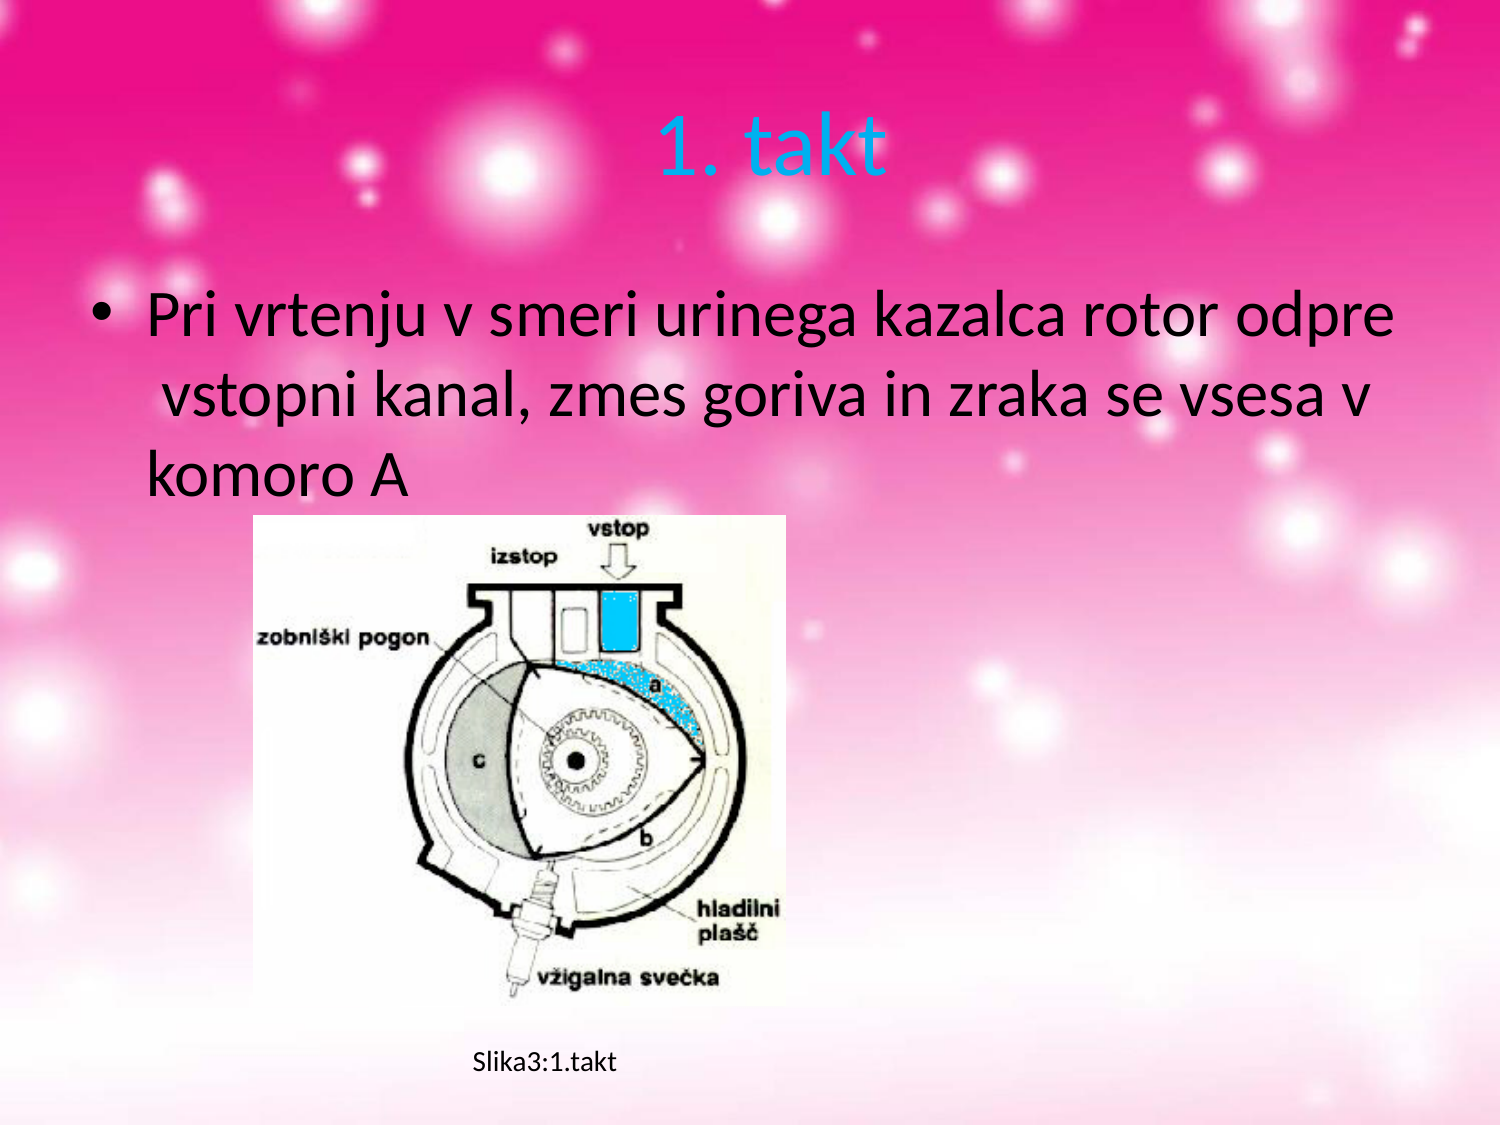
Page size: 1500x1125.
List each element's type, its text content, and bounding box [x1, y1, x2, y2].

picture [0, 0, 1500, 1125]
text_box Slika3:1.takt [457, 1034, 632, 1085]
title 1. takt [75, 45, 1425, 233]
list Pri vrtenju v smeri urinega kazalca rotor odpre vstopni kanal, zmes goriva in zraka se vsesa v komoro A [75, 262, 1425, 1005]
